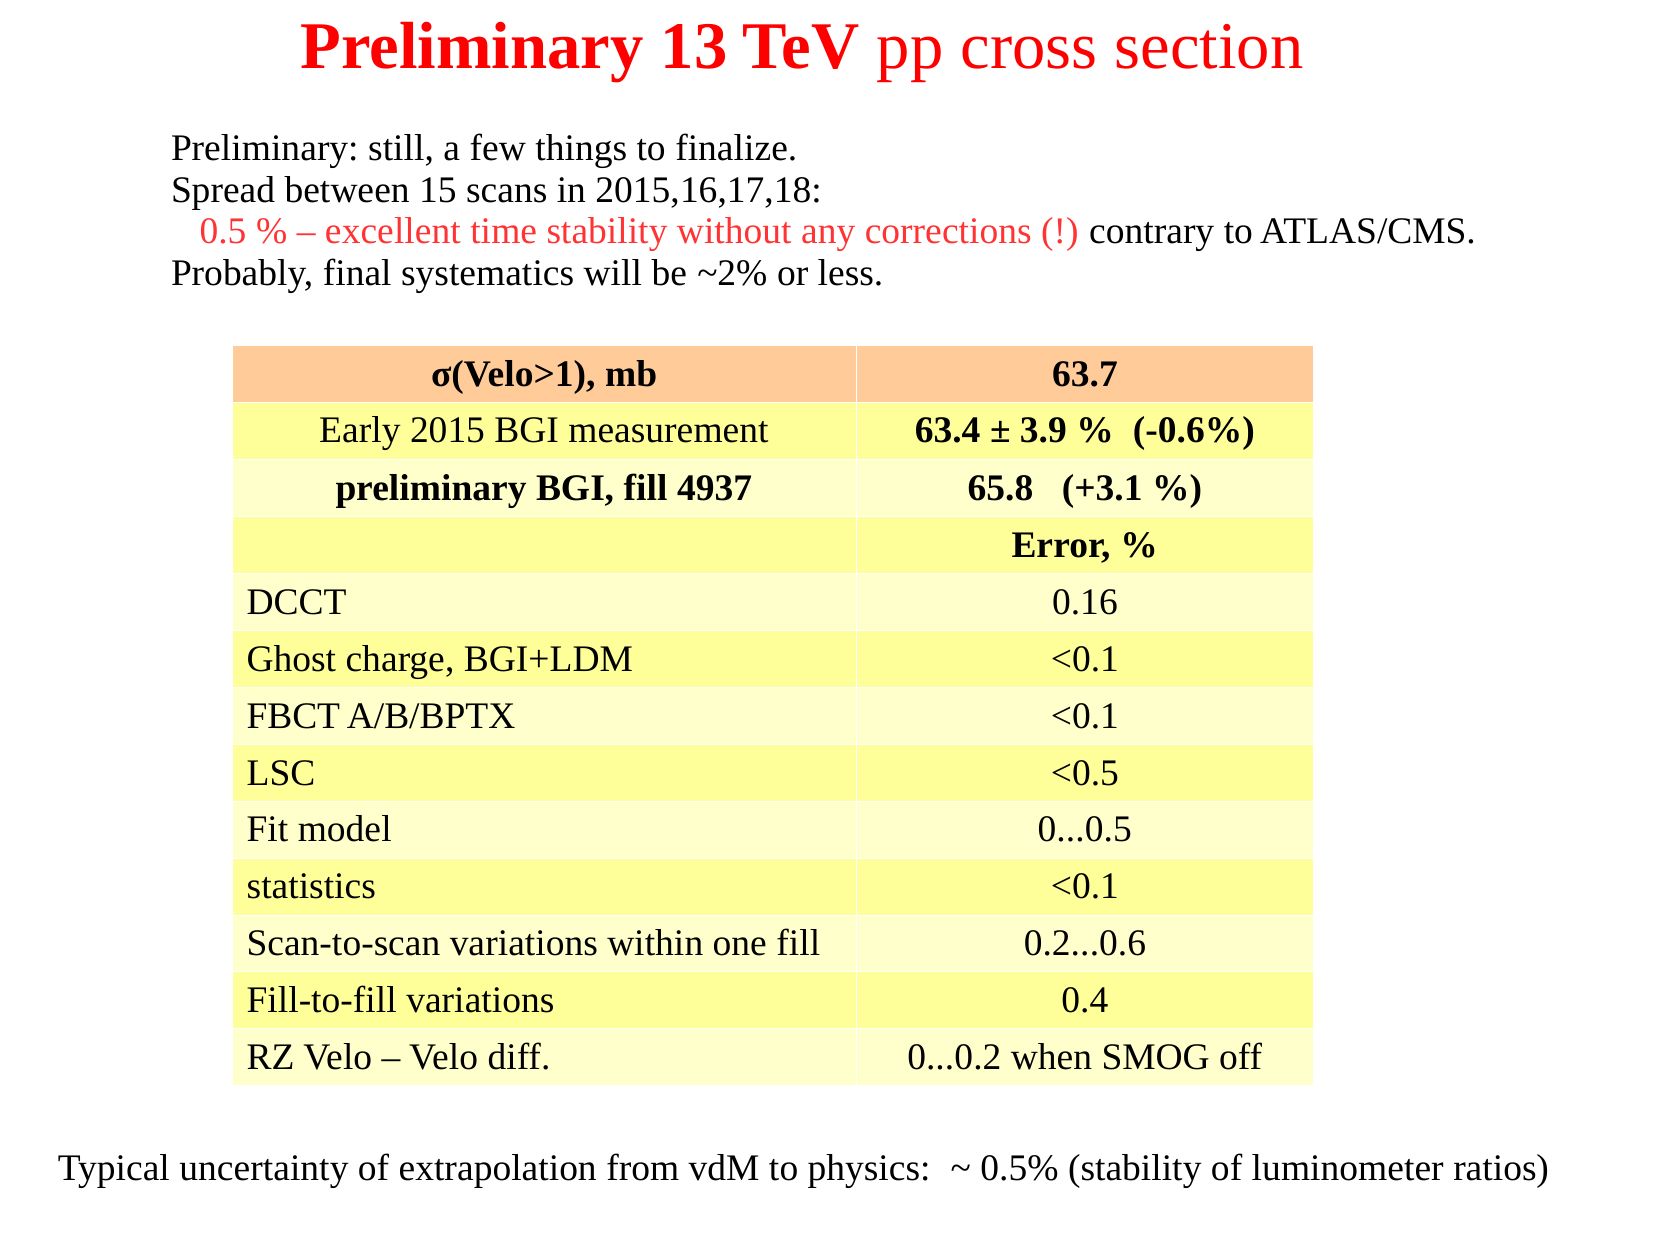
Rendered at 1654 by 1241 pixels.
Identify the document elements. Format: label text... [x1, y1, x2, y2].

table_cell <0.5 [857, 745, 1313, 801]
table_cell Fit model [233, 802, 856, 858]
table_cell <0.1 [857, 859, 1313, 915]
text_box Preliminary: still, a few things to finalize. Spread between 15 scans in 2015,16,17,18: 0.5 % – excellent time stability without any corrections (!) contrary to ATLAS/CMS. Probably, final systematics will be ~2% or less. [156, 120, 1542, 343]
table_header σ(Velo>1), mb [233, 346, 856, 402]
table_cell <0.1 [857, 688, 1313, 744]
table_cell Scan-to-scan variations within one fill [233, 916, 856, 971]
table_header 63.7 [857, 346, 1313, 402]
table_cell LSC [233, 745, 856, 801]
table_cell Early 2015 BGI measurement [233, 403, 856, 459]
table_cell 0.4 [857, 972, 1313, 1028]
table_cell 0...0.5 [857, 802, 1313, 858]
table_cell 0.2...0.6 [857, 916, 1313, 971]
table_cell DCCT [233, 574, 856, 630]
table_cell Fill-to-fill variations [233, 972, 856, 1028]
table_cell statistics [233, 859, 856, 915]
table_cell preliminary BGI, fill 4937 [233, 460, 856, 516]
table_cell Error, % [857, 517, 1313, 573]
table_cell 0.16 [857, 574, 1313, 630]
table_cell <0.1 [857, 631, 1313, 687]
text_box Preliminary 13 TeV pp cross section [210, 1, 1396, 120]
text_box Typical uncertainty of extrapolation from vdM to physics: ~ 0.5% (stability of luminometer ratios) [43, 1139, 1613, 1238]
table_cell Ghost charge, BGI+LDM [233, 631, 856, 687]
table_cell 65.8 (+3.1 %) [857, 460, 1313, 516]
table_cell FBCT A/B/BPTX [233, 688, 856, 744]
table_cell [233, 517, 856, 573]
table_cell 0...0.2 when SMOG off [857, 1029, 1313, 1085]
table_cell RZ Velo – Velo diff. [233, 1029, 856, 1085]
table_cell 63.4 ± 3.9 % (-0.6%) [857, 403, 1313, 459]
